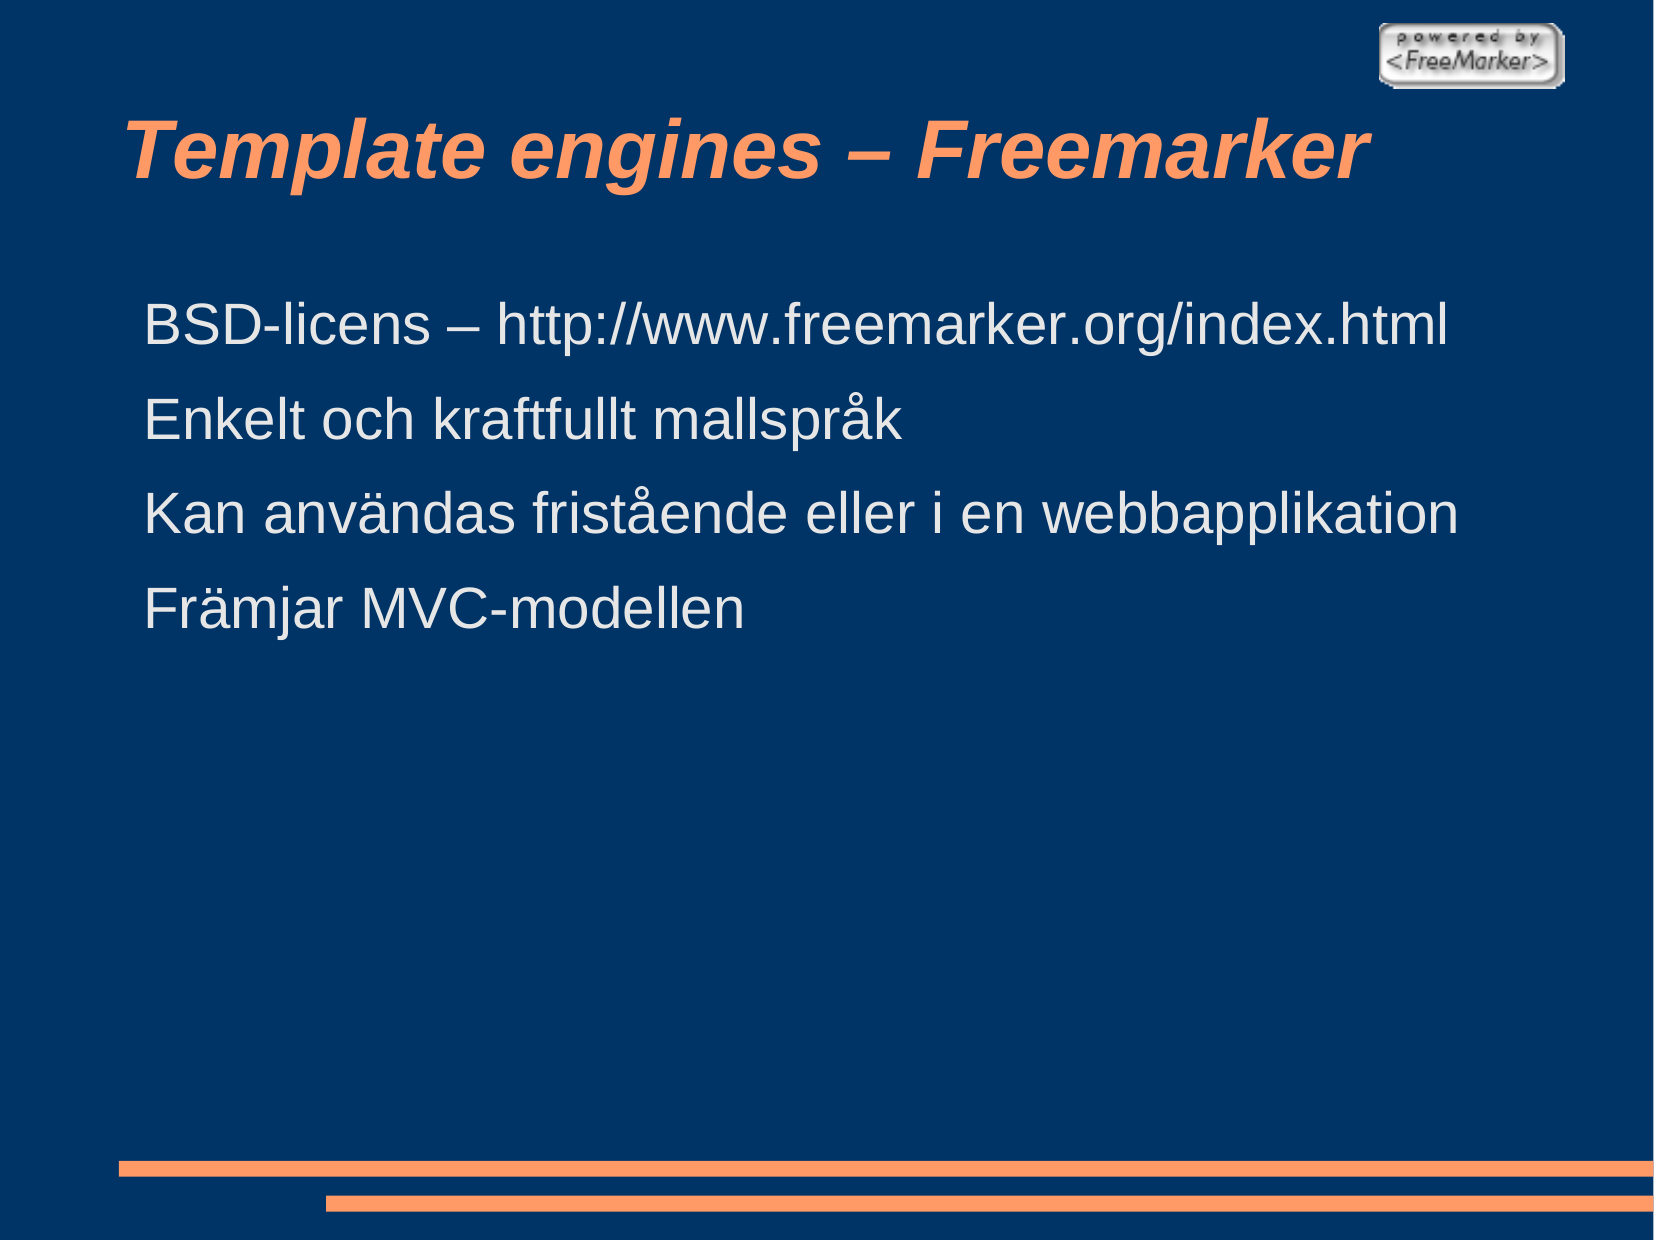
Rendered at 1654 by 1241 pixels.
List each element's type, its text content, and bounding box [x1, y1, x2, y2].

title Template engines – Freemarker [121, 46, 1534, 254]
list BSD-licens – http://www.freemarker.org/index.html Enkelt och kraftfullt mallspråk Kan användas fristående eller i en webbapplikation Främjar MVC-modellen [125, 292, 1565, 1103]
picture [1379, 23, 1565, 89]
